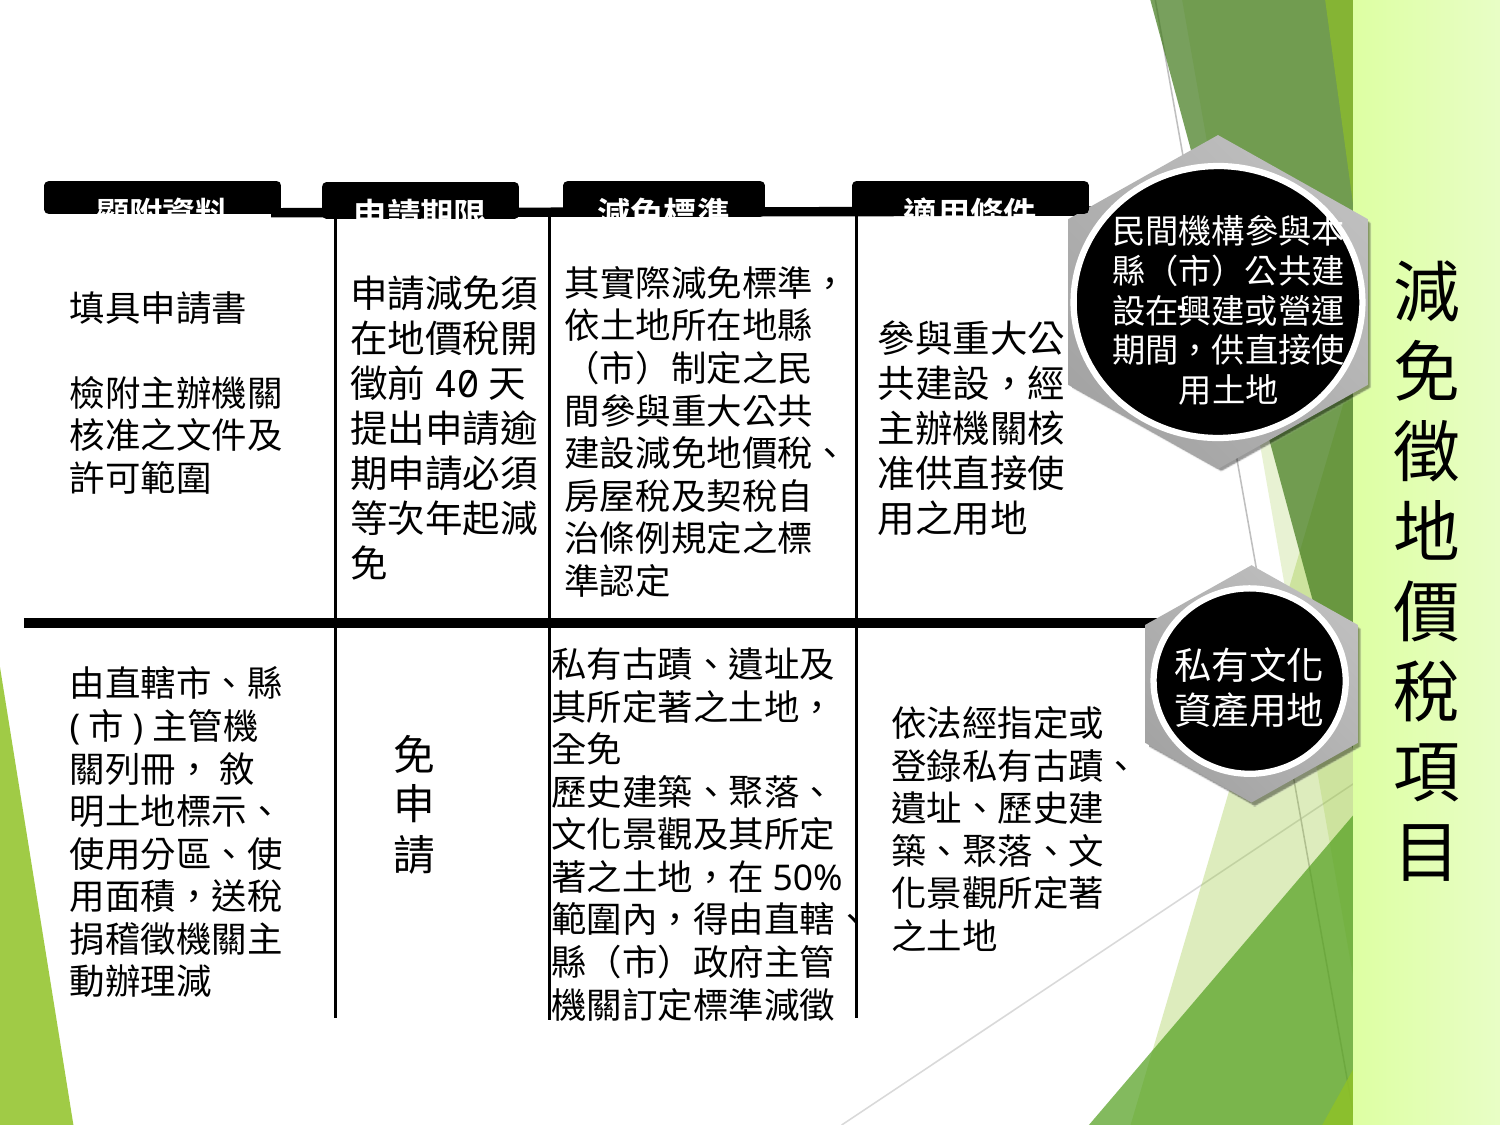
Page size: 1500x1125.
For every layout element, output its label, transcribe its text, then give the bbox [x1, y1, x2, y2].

text_box 適用條件 [857, 186, 1084, 210]
text_box 填具申請書 檢附主辦機關核准之文件及許可範圍 [55, 278, 303, 506]
text_box [1125, 417, 1311, 469]
text_box [1145, 565, 1358, 803]
text_box 私有古蹟、遺址及其所定著之土地，全免 歷史建築、聚落、文化景觀及其所定著之土地，在50% 範圍內，得由直轄、縣（市）政府主管機關訂定標準減徵 [536, 635, 863, 1033]
text_box 民間機構參與本縣（市）公共建設在興建或營運期間，供直接使用土地 [1089, 202, 1368, 417]
text_box [1068, 207, 1089, 308]
text_box 由直轄市、縣(市)主管機關列冊， 敘明土地標示、使用分區、使用面積，送稅捐稽徵機關主動辦理減 [55, 654, 303, 1009]
text_box 申請期限 [326, 187, 515, 214]
text_box 參與重大公共建設，經主辦機關核准供直接使用之用地 [863, 308, 1089, 548]
text_box 依法經指定或登錄私有古蹟、遺址、歷史建築、聚落、文化景觀所定著之土地 [876, 694, 1122, 964]
text_box 減免標準 [568, 186, 760, 213]
text_box 私有文化資產用地 [1159, 634, 1355, 739]
text_box 免申請 [379, 721, 462, 886]
text_box [1098, 135, 1338, 202]
text_box 其實際減免標準，依土地所在地縣（市）制定之民間參與重大公共建設減免地價稅、房屋稅及契稅自治條例規定之標準認定 [551, 254, 855, 609]
text_box 減免徵地價稅項目 [1353, 0, 1500, 1125]
text_box 顯附資料 [49, 186, 277, 210]
text_box 申請減免須在地價稅開徵前40天提出申請逾期申請必須等次年起減免 [335, 262, 559, 638]
